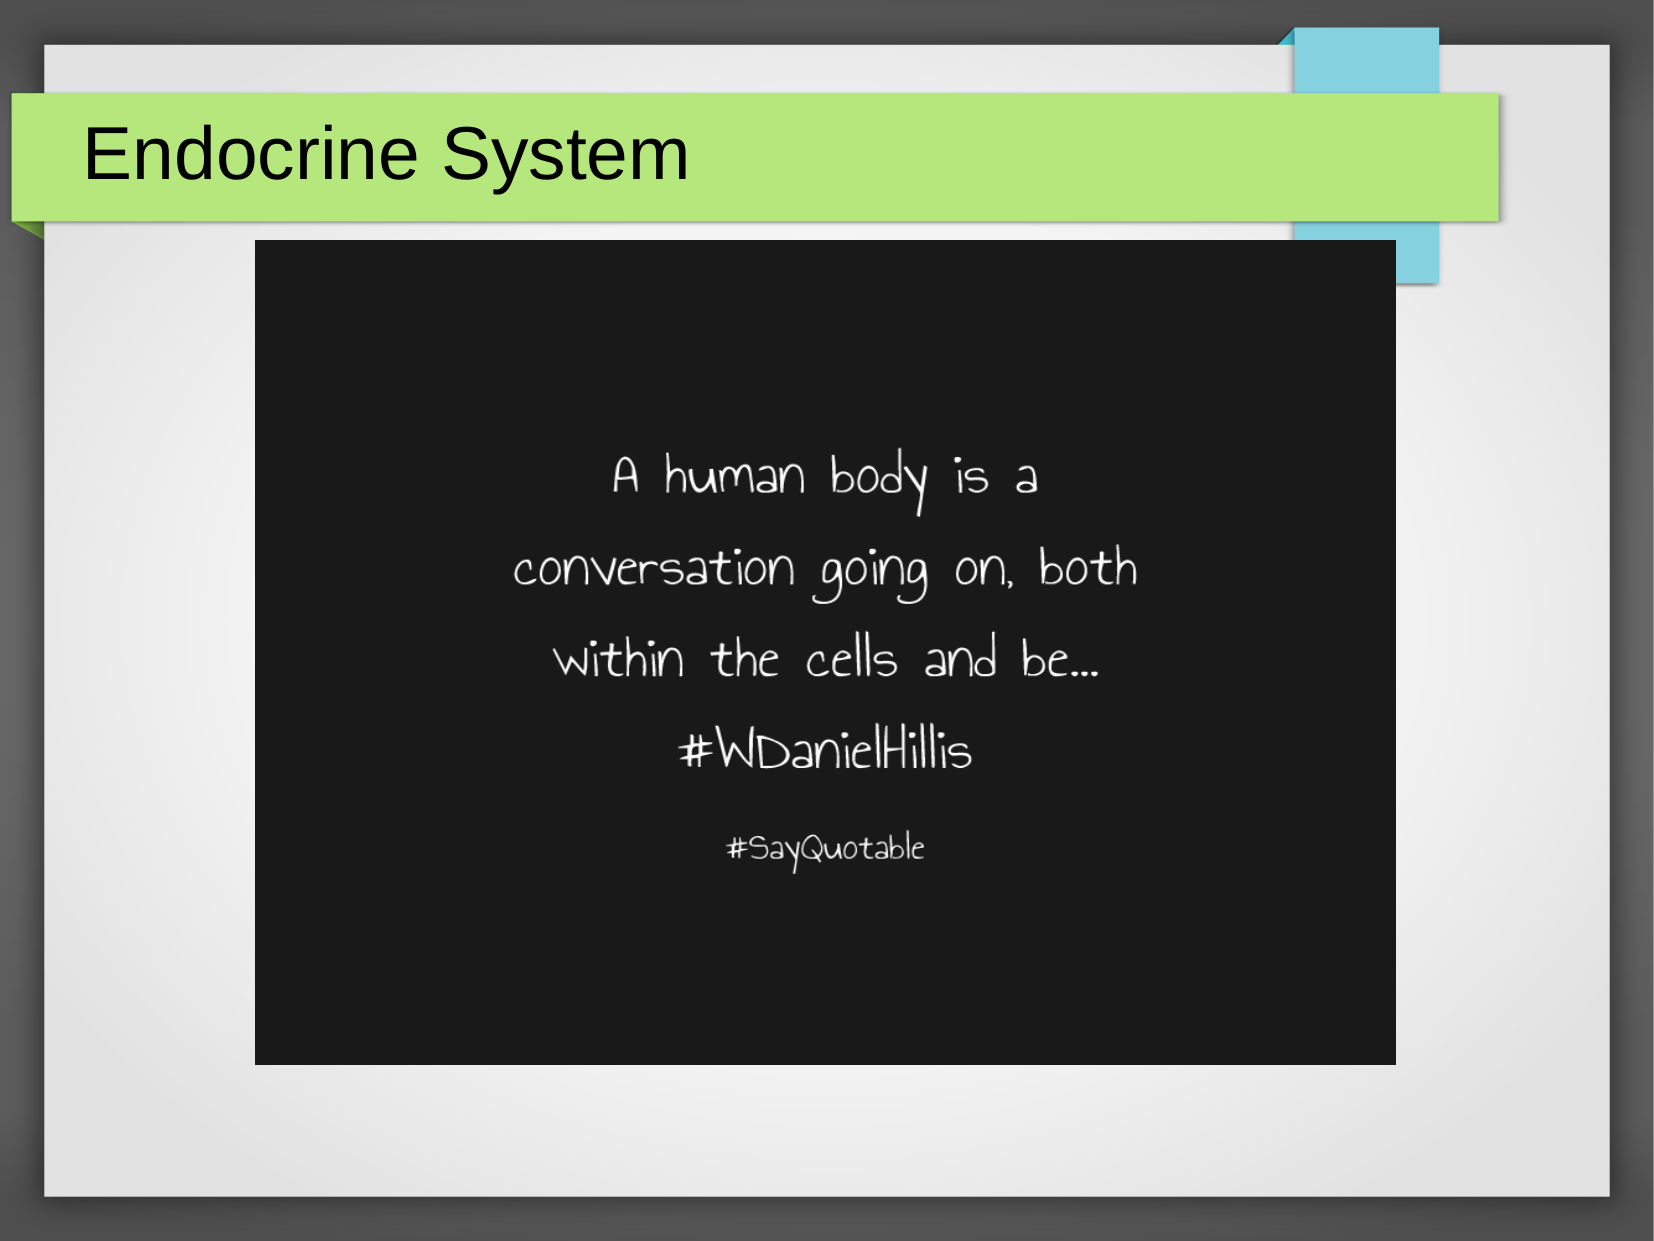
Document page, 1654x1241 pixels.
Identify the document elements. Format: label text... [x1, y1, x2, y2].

title Endocrine System [82, 94, 1264, 213]
picture [0, 0, 1654, 1241]
